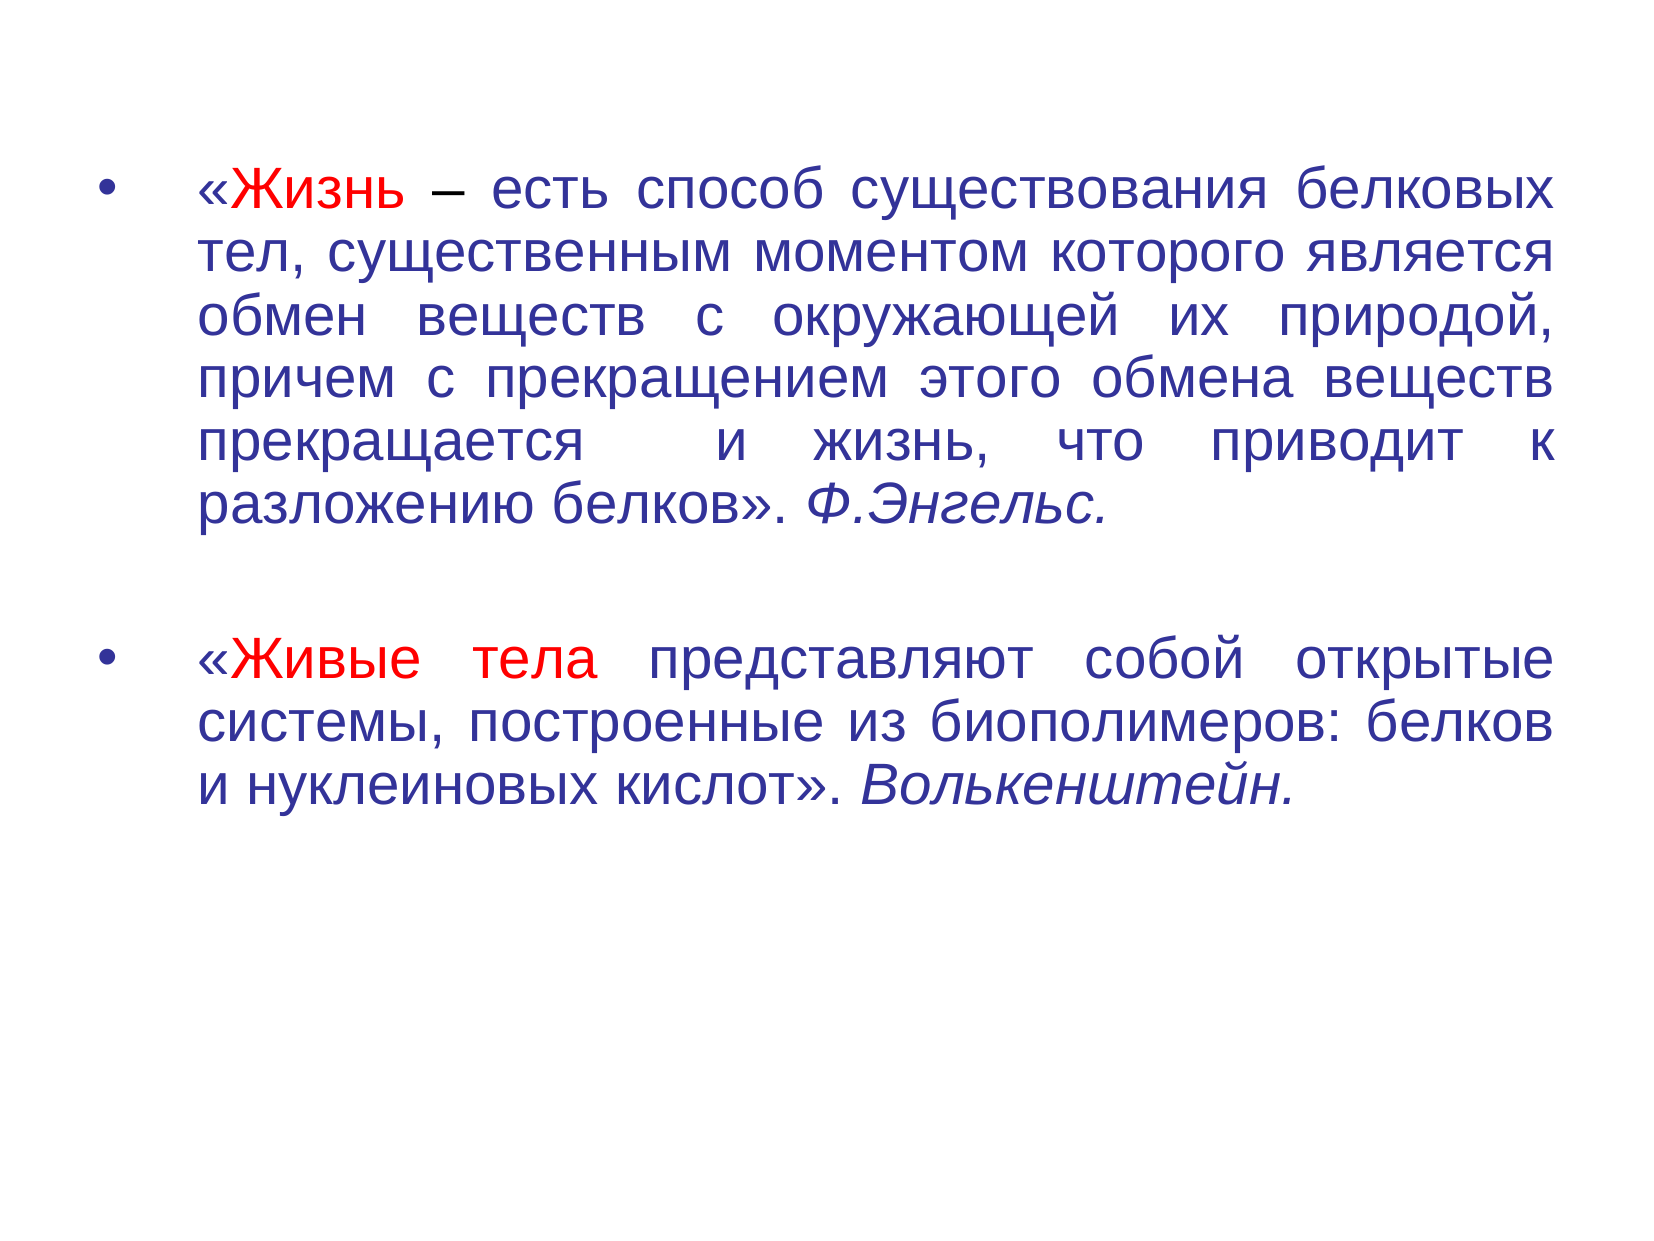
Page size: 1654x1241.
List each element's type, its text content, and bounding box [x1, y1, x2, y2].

list «Жизнь – есть способ существования белковых тел, существенным моментом которого является обмен веществ с окружающей их природой, причем с прекращением этого обмена веществ прекращается и жизнь, что приводит к разложению белков». Ф.Энгельс. «Живые тела представляют собой открытые системы, построенные из биополимеров: белков и нуклеиновых кислот». Волькенштейн. [82, 151, 1571, 1108]
